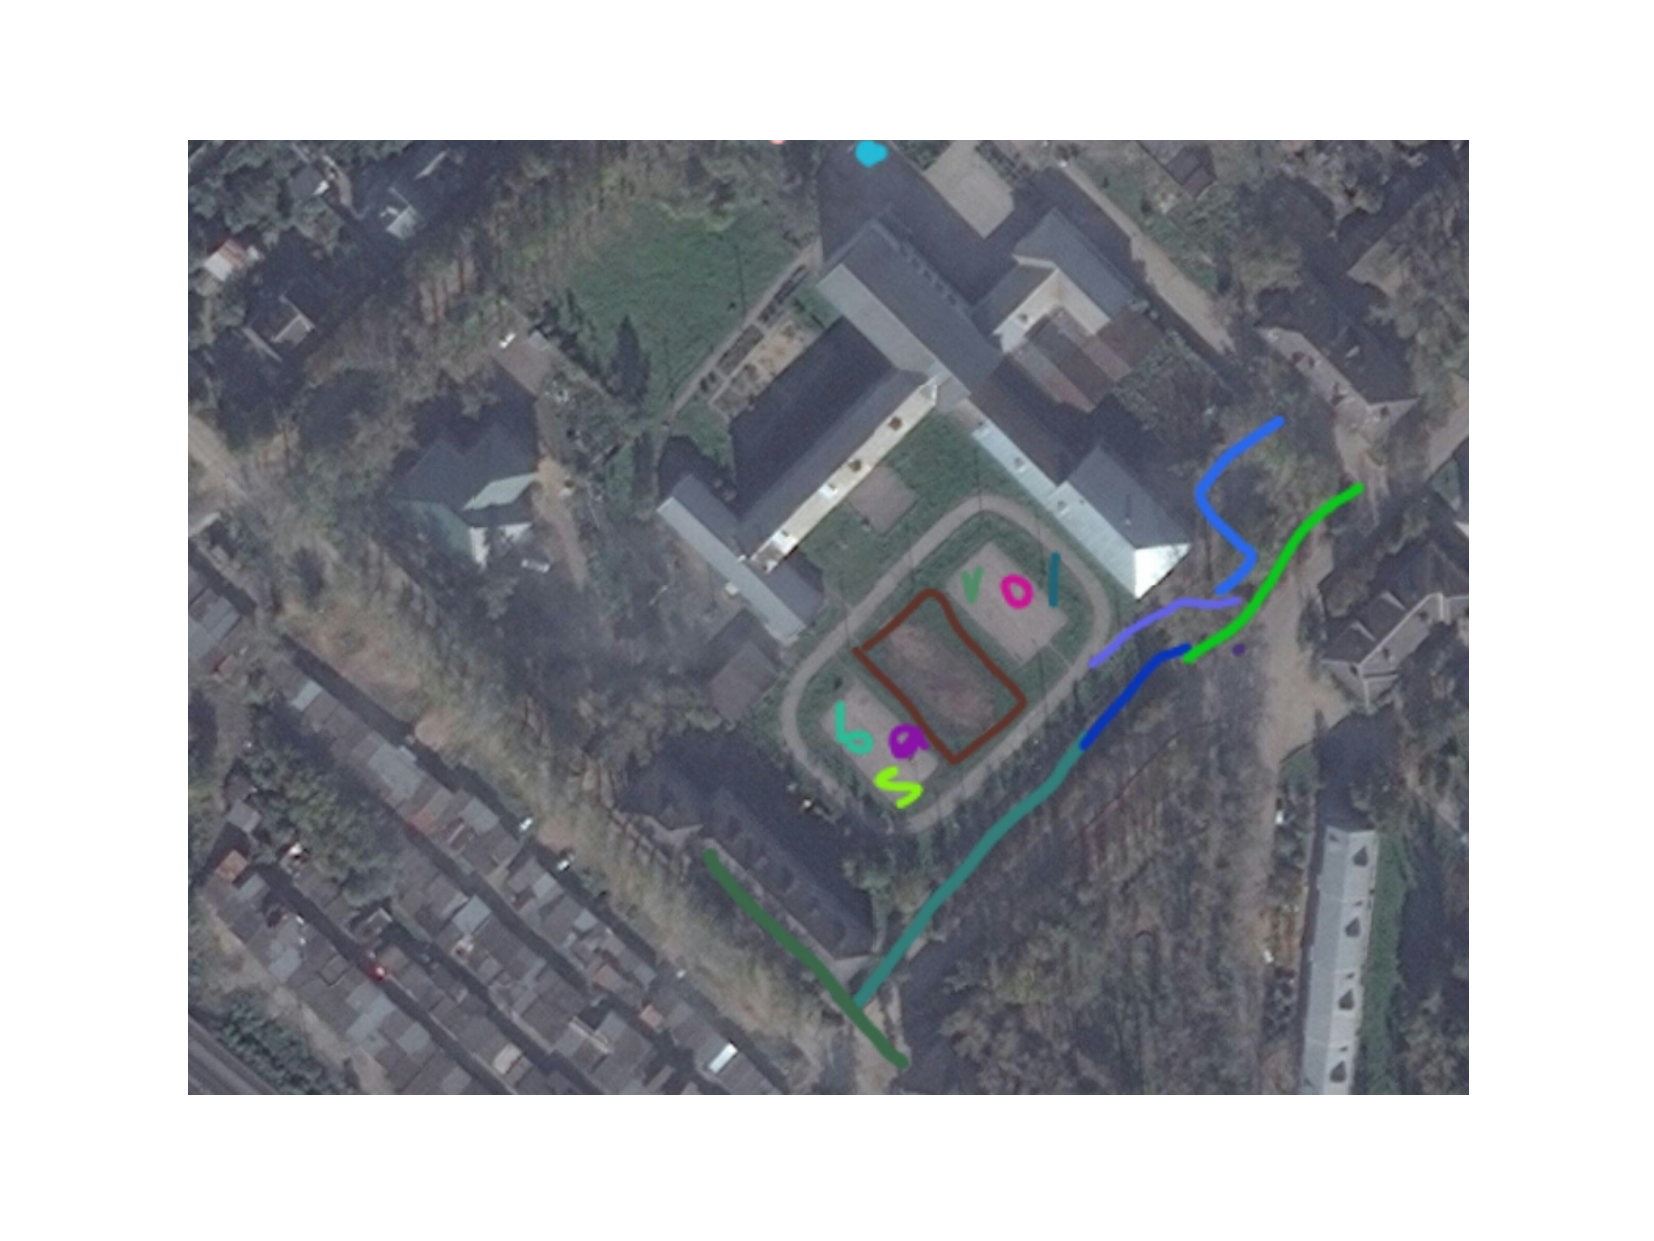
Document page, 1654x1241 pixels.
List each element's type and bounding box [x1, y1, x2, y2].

picture [188, 140, 1469, 1095]
